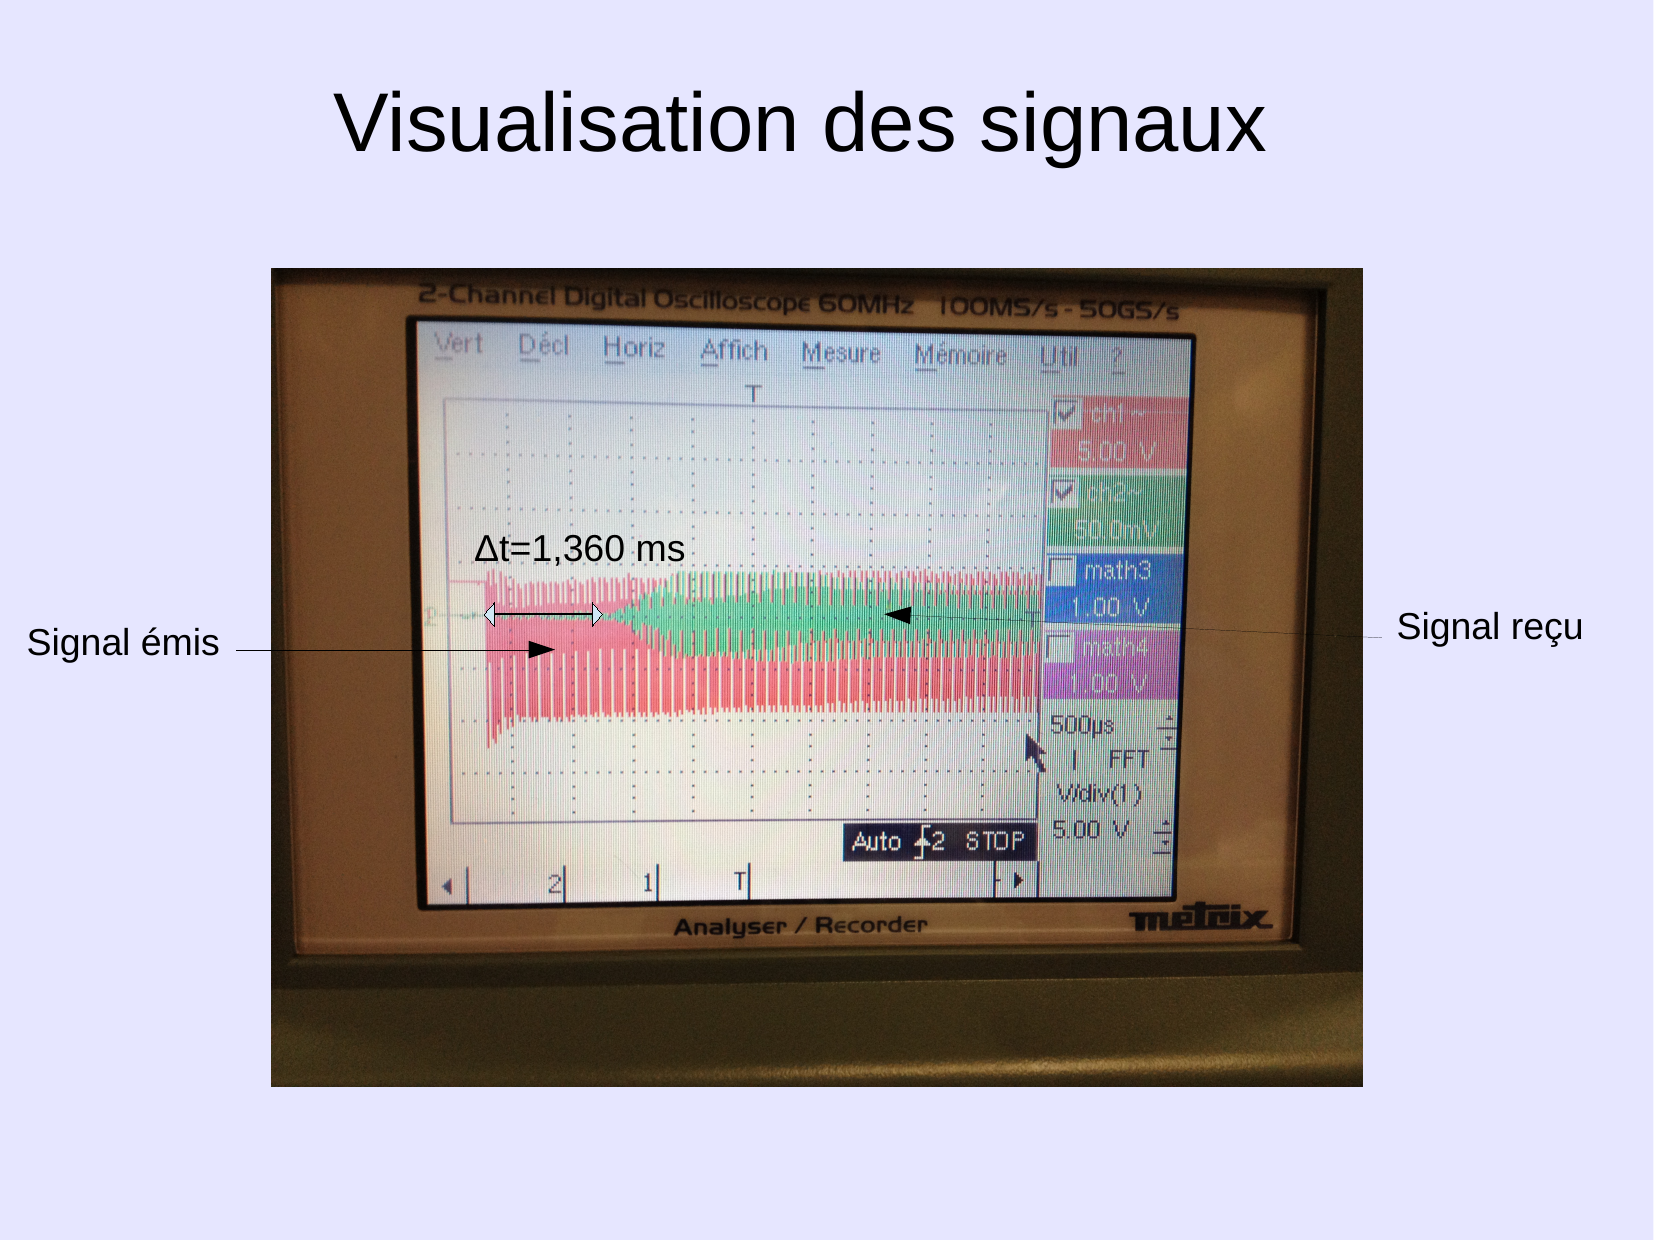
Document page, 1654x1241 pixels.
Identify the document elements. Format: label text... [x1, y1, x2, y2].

text_box [488, 619, 495, 627]
text_box Visualisation des signaux [318, 69, 1371, 178]
picture [271, 268, 1363, 1087]
text_box Signal émis [11, 614, 237, 713]
text_box Signal reçu [1381, 597, 1619, 697]
text_box Δt=1,360 ms [448, 519, 701, 619]
text_box [592, 619, 599, 627]
